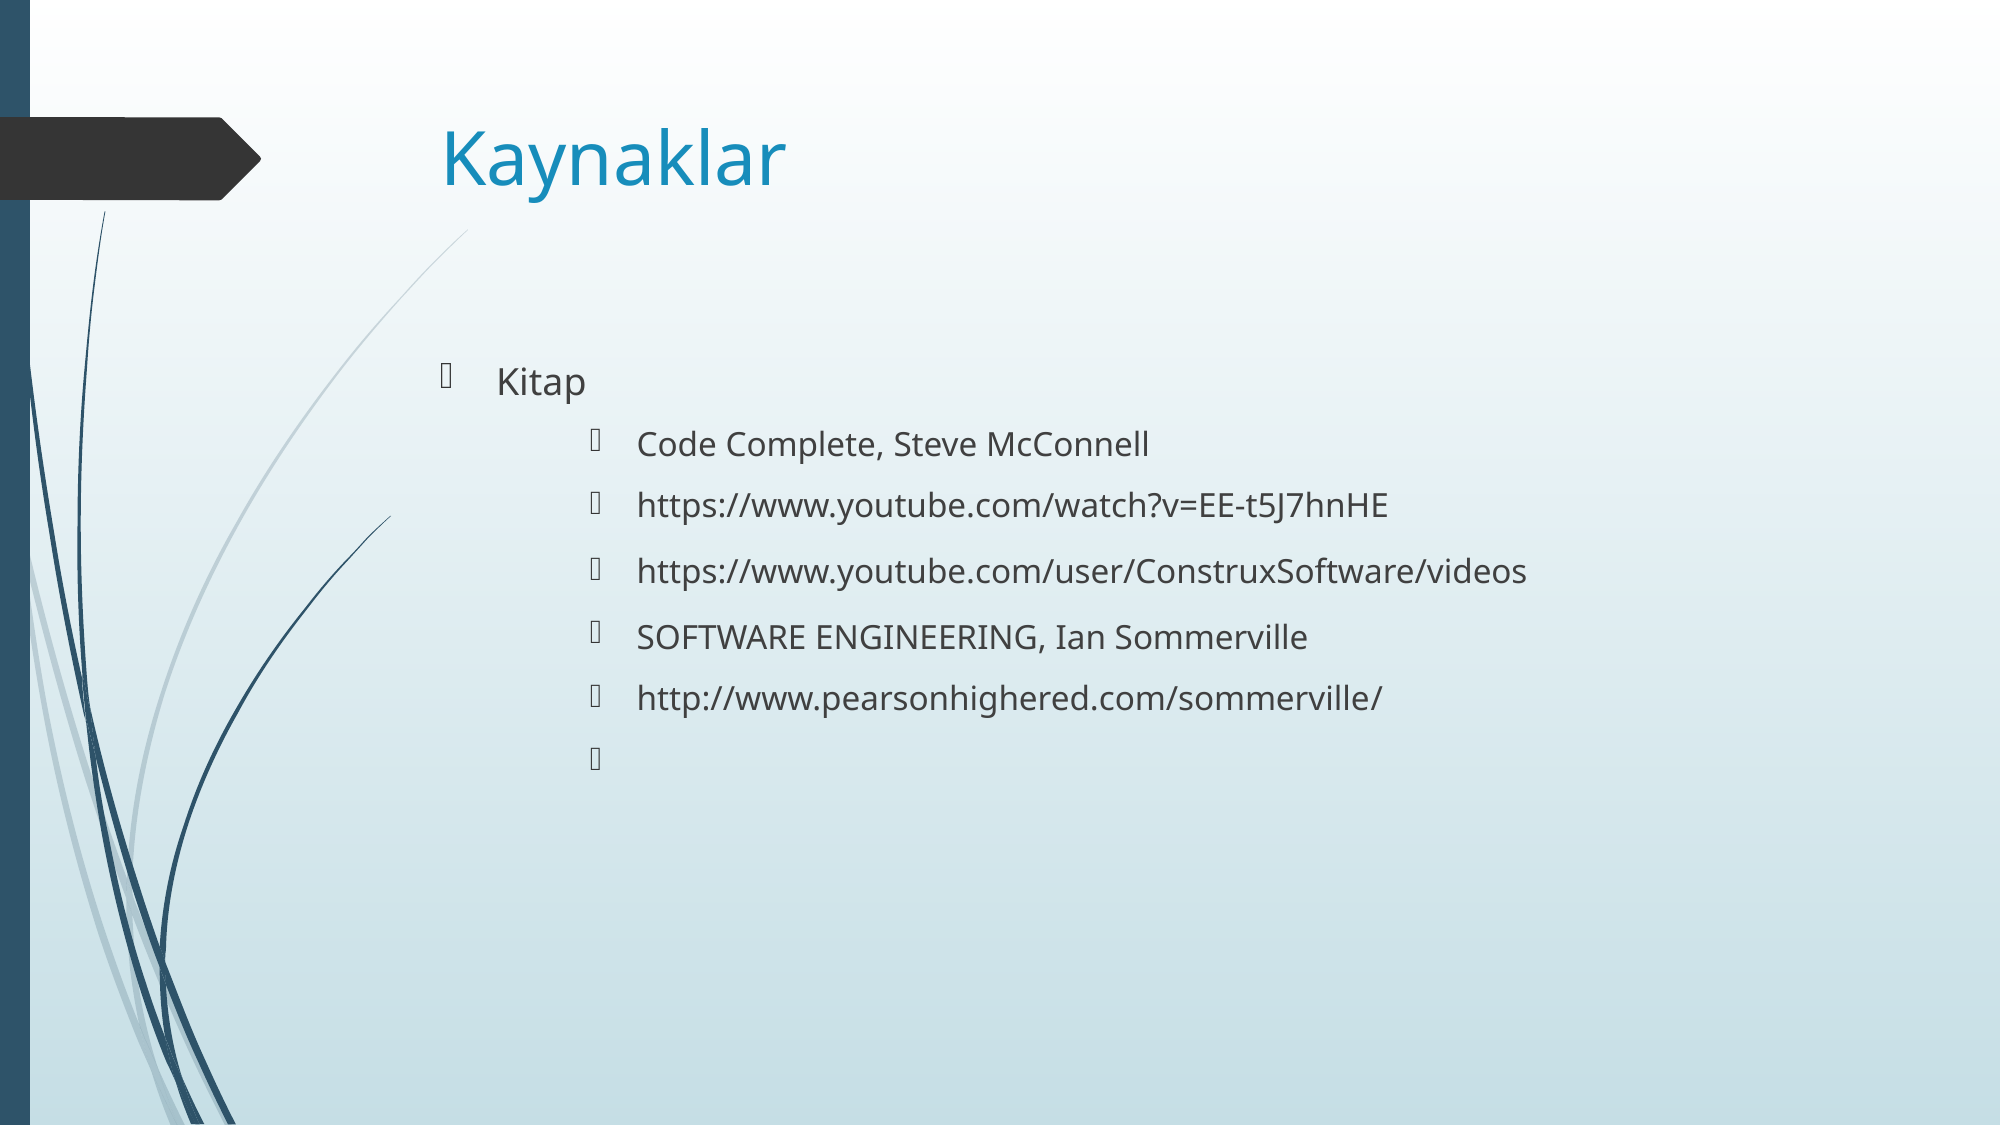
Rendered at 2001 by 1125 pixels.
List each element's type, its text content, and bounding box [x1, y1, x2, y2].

title Kaynaklar [425, 102, 1888, 313]
list Kitap Code Complete, Steve McConnell https://www.youtube.com/watch?v=EE-t5J7hnHE https://www.youtube.com/user/ConstruxSoftware/videos SOFTWARE ENGINEERING, Ian Sommerville http://www.pearsonhighered.com/sommerville/ [424, 350, 1888, 970]
